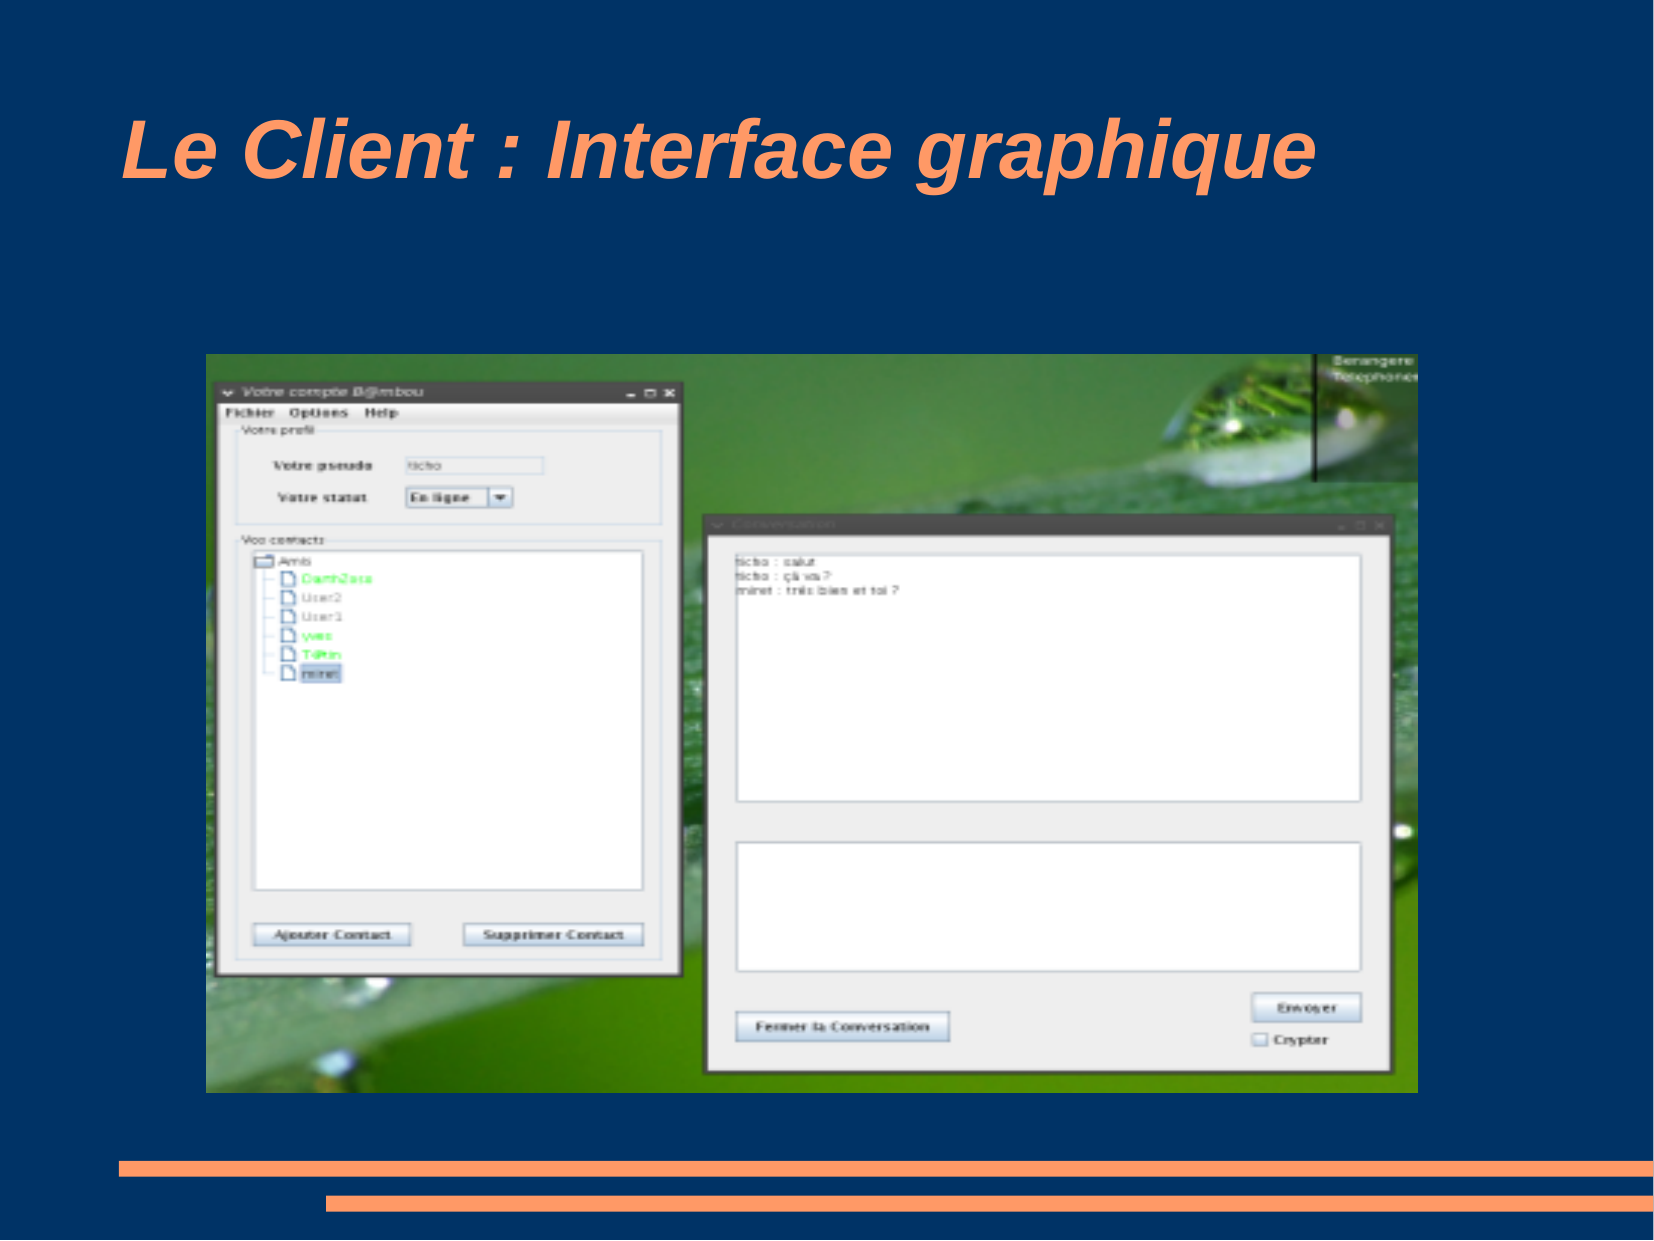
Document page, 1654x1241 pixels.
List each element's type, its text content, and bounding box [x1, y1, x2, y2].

picture [206, 354, 1418, 1093]
chart [121, 322, 1561, 1132]
title Le Client : Interface graphique [121, 46, 1534, 254]
